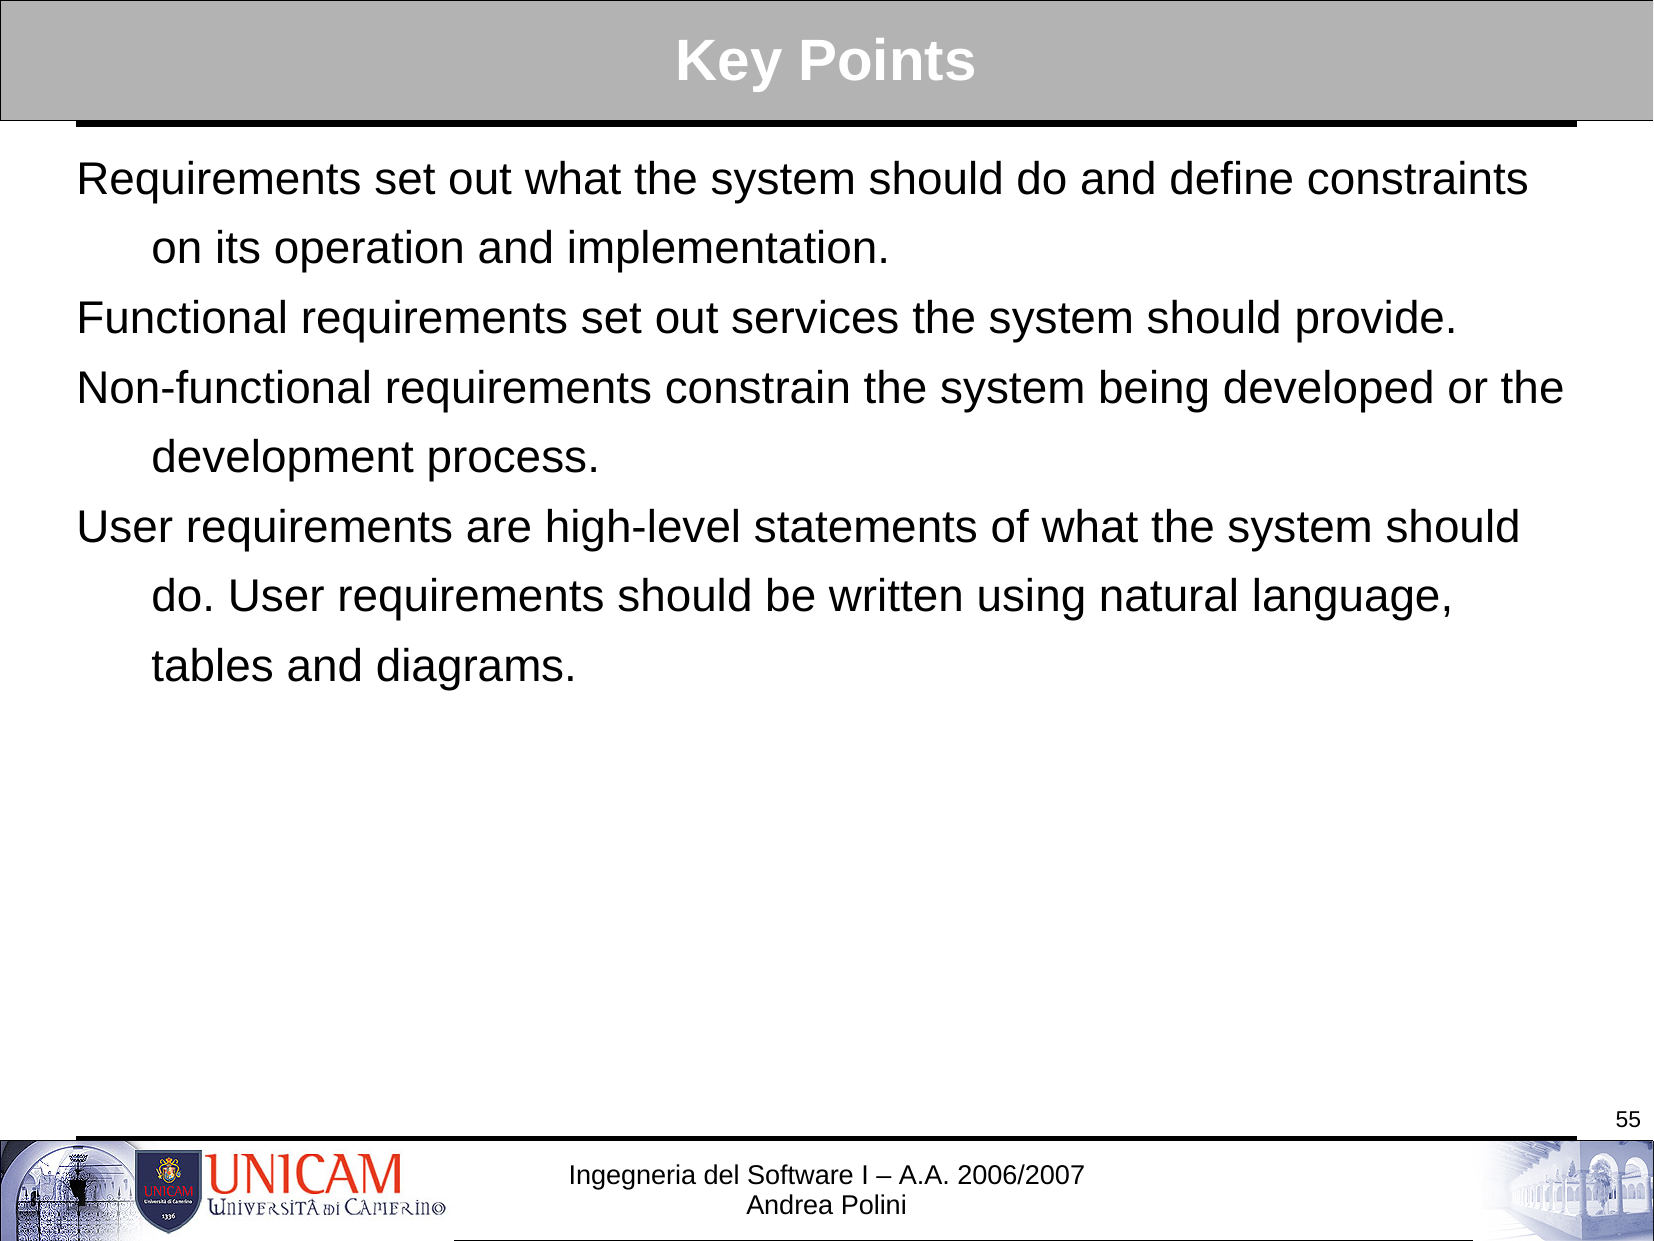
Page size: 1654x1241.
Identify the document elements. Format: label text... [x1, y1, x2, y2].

list Requirements set out what the system should do and define constraints on its operation and implementation. Functional requirements set out services the system should provide. Non-functional requirements constrain the system being developed or the development process. User requirements are high-level statements of what the system should do. User requirements should be written using natural language, tables and diagrams. [76, 152, 1577, 844]
title Key Points [0, 0, 1653, 121]
picture [1473, 1141, 1654, 1241]
picture [0, 1141, 454, 1241]
